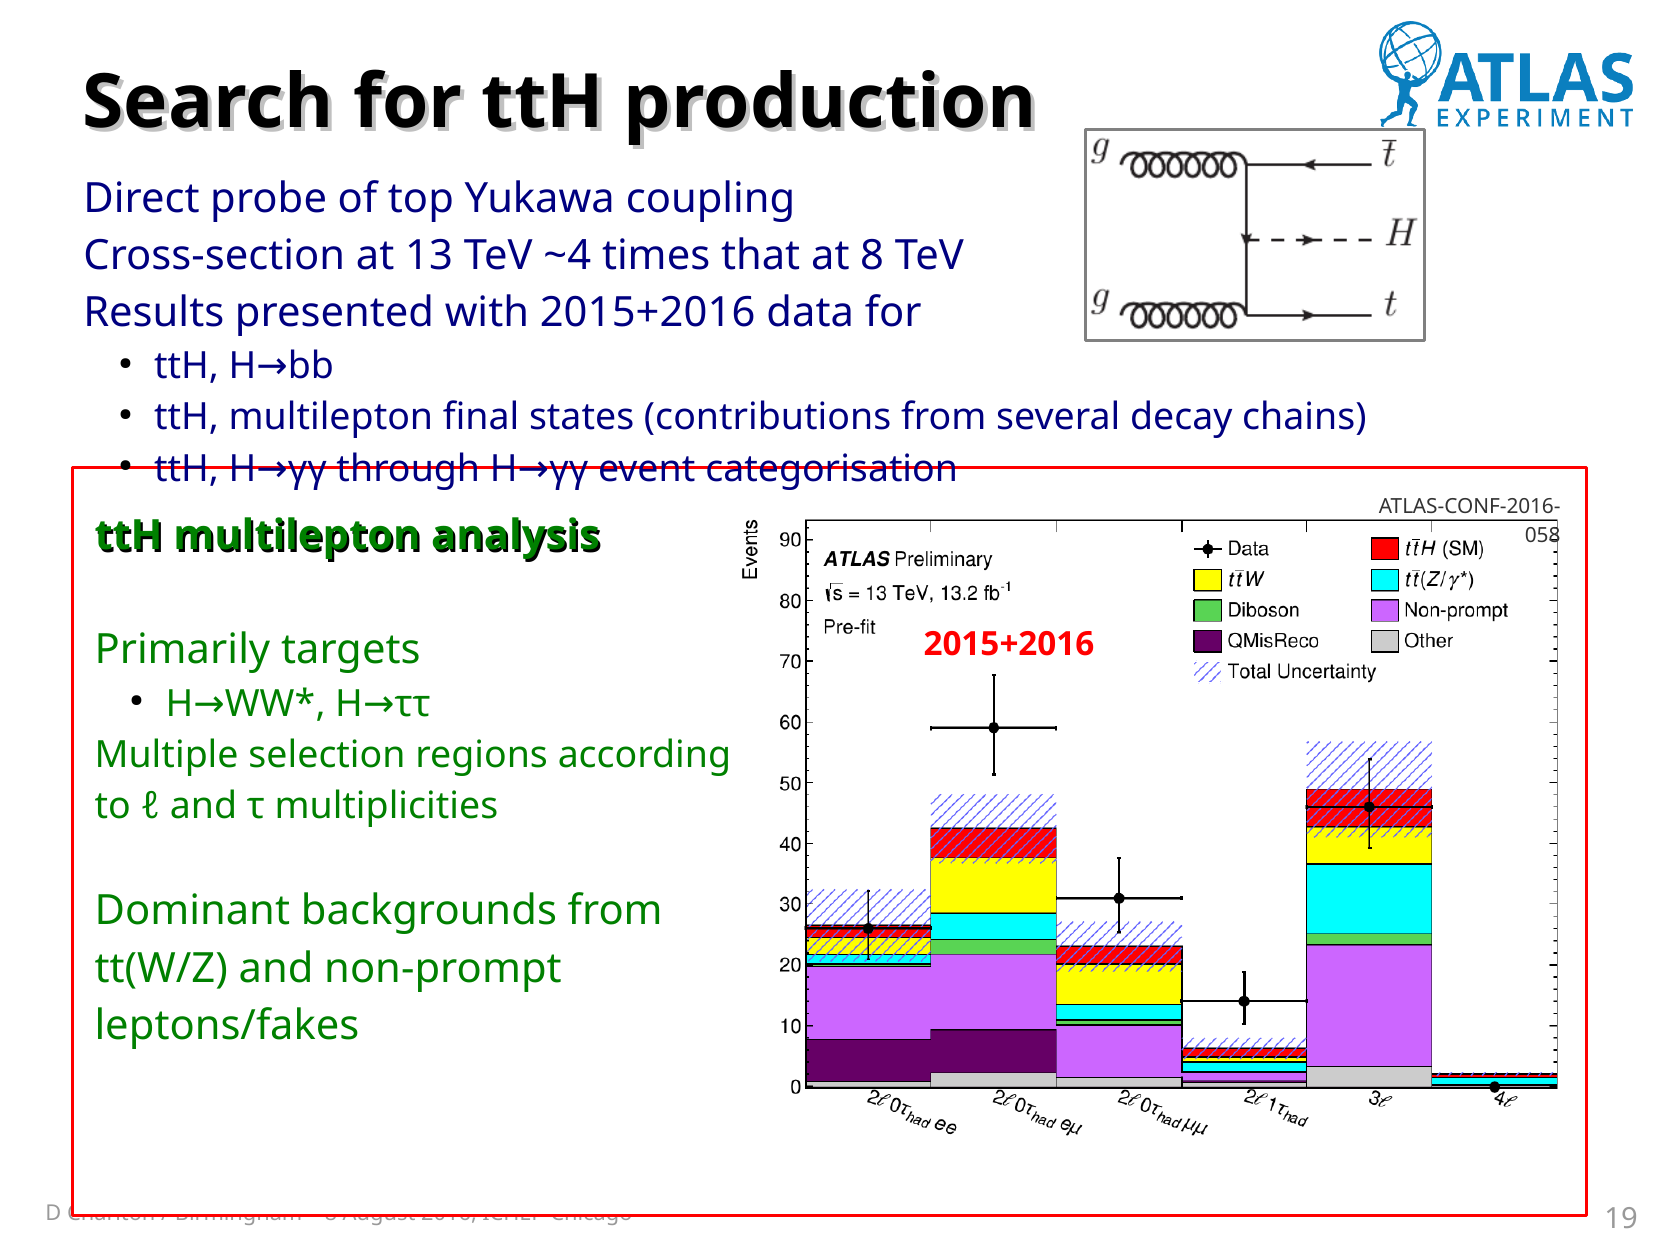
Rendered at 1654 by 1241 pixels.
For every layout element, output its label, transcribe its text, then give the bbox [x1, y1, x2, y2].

text_box [728, 471, 738, 479]
text_box [873, 471, 883, 479]
text_box [438, 467, 450, 479]
text_box [784, 467, 796, 479]
text_box [72, 467, 1587, 1216]
text_box [293, 467, 300, 476]
text_box Direct probe of top Yukawa coupling Cross-section at 13 TeV ~4 times that at 8 TeV Results presented with 2015+2016 data for ttH, H→bb ttH, multilepton final states (contributions from several decay chains) ttH, H→γγ through H→γγ event categorisation [68, 160, 1614, 454]
text_box [574, 467, 581, 476]
picture [1086, 131, 1424, 340]
text_box 2015+2016 [908, 612, 1175, 677]
text_box ttH multilepton analysis Primarily targets H→WW*, H→ττ Multiple selection regions according to ℓ and τ multiplicities Dominant backgrounds from tt(W/Z) and non-prompt leptons/fakes [79, 497, 776, 1025]
text_box [313, 467, 320, 476]
picture [1379, 21, 1633, 127]
picture [737, 503, 1566, 1140]
text_box [807, 467, 819, 479]
text_box ATLAS-CONF-2016-058 [1334, 484, 1576, 524]
text_box [555, 467, 562, 476]
text_box [624, 467, 631, 478]
text_box [416, 467, 427, 479]
text_box [917, 467, 929, 479]
text_box [392, 467, 404, 479]
title Search for ttH production [82, 49, 1331, 148]
